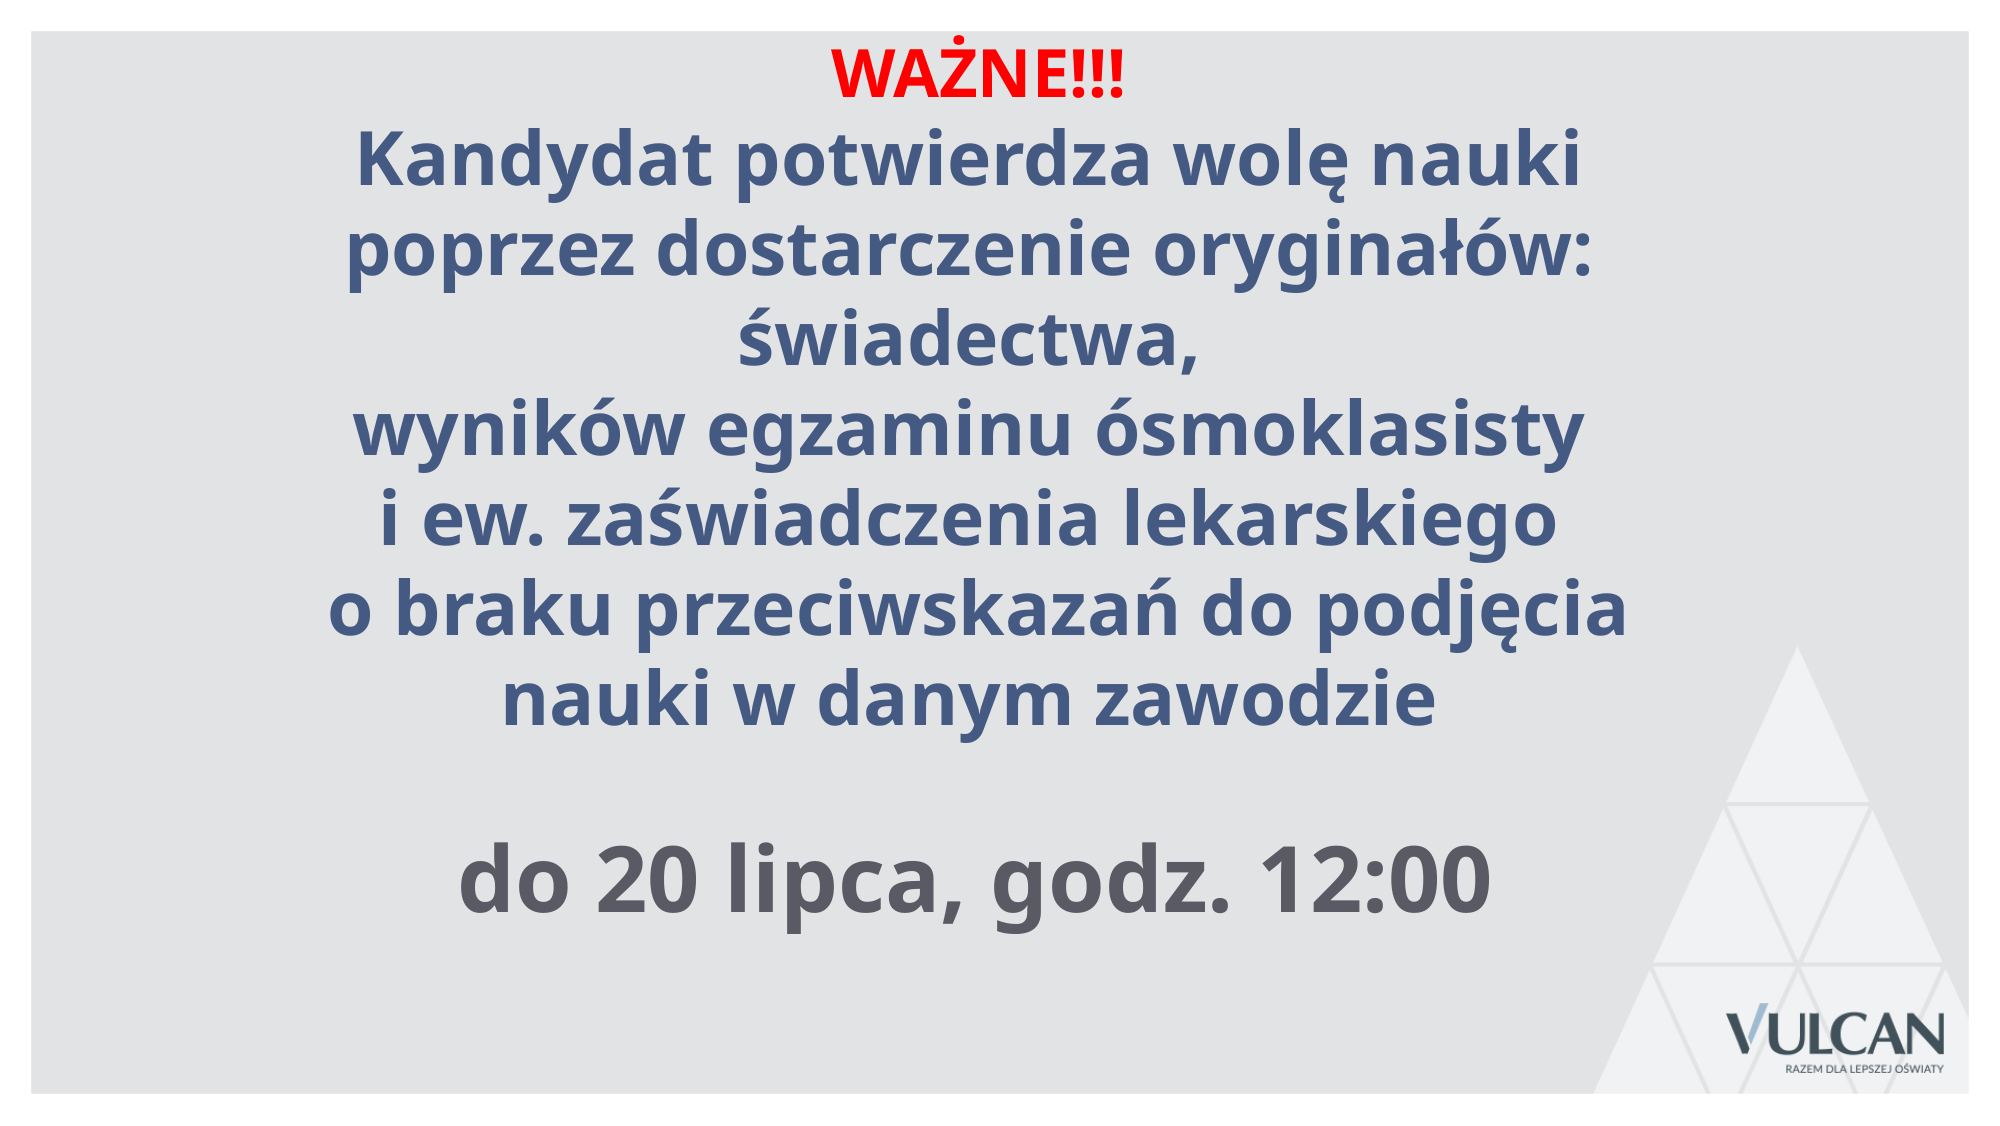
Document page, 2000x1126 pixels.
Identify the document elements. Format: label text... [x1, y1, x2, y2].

picture [0, 0, 2000, 1125]
title WAŻNE!!! Kandydat potwierdza wolę nauki poprzez dostarczenie oryginałów: świadectwa, wyników egzaminu ósmoklasisty i ew. zaświadczenia lekarskiego o braku przeciwskazań do podjęcia nauki w danym zawodzie do 20 lipca, godz. 12:00 [285, 23, 1674, 374]
